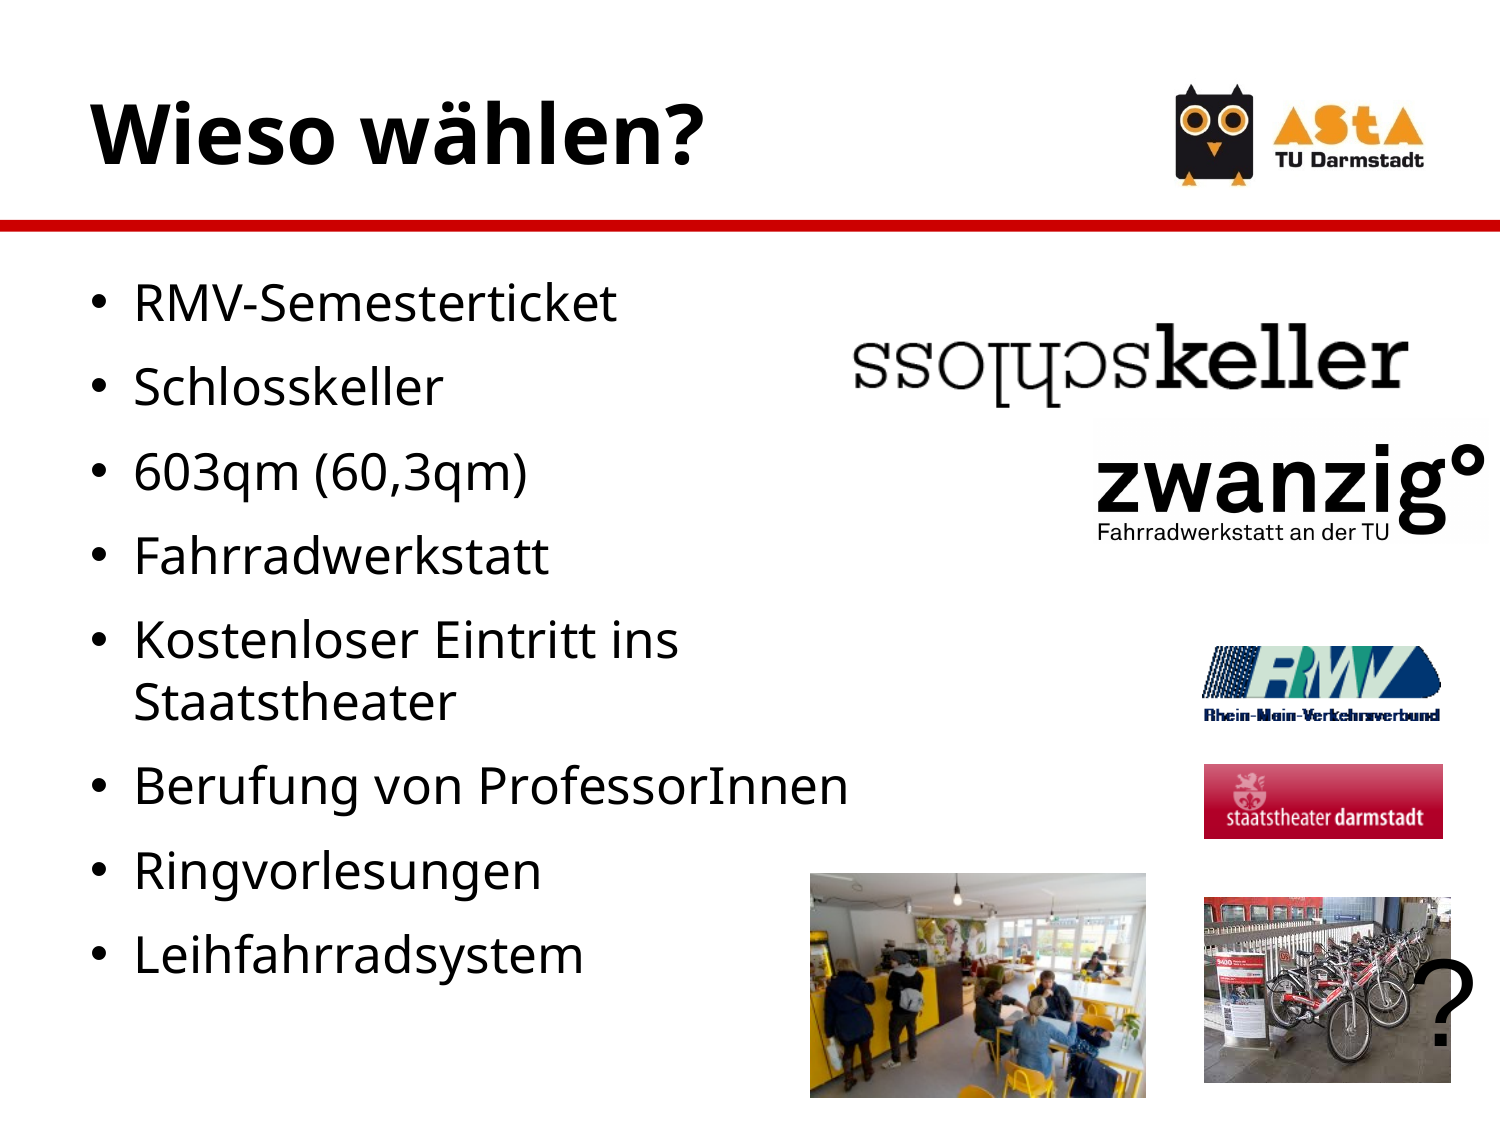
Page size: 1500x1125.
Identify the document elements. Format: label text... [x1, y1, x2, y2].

picture [1204, 897, 1451, 1083]
picture [1202, 646, 1441, 721]
text_box ? [1393, 925, 1484, 1087]
picture [1204, 764, 1443, 839]
picture [810, 873, 1146, 1098]
list RMV-Semesterticket Schlosskeller 603qm (60,3qm) Fahrradwerkstatt Kostenloser Eintritt ins Staatstheater Berufung von ProfessorInnen Ringvorlesungen Leihfahrradsystem [75, 262, 886, 1005]
picture [1163, 78, 1434, 190]
picture [803, 277, 1489, 544]
title Wieso wählen? [75, 66, 1152, 197]
